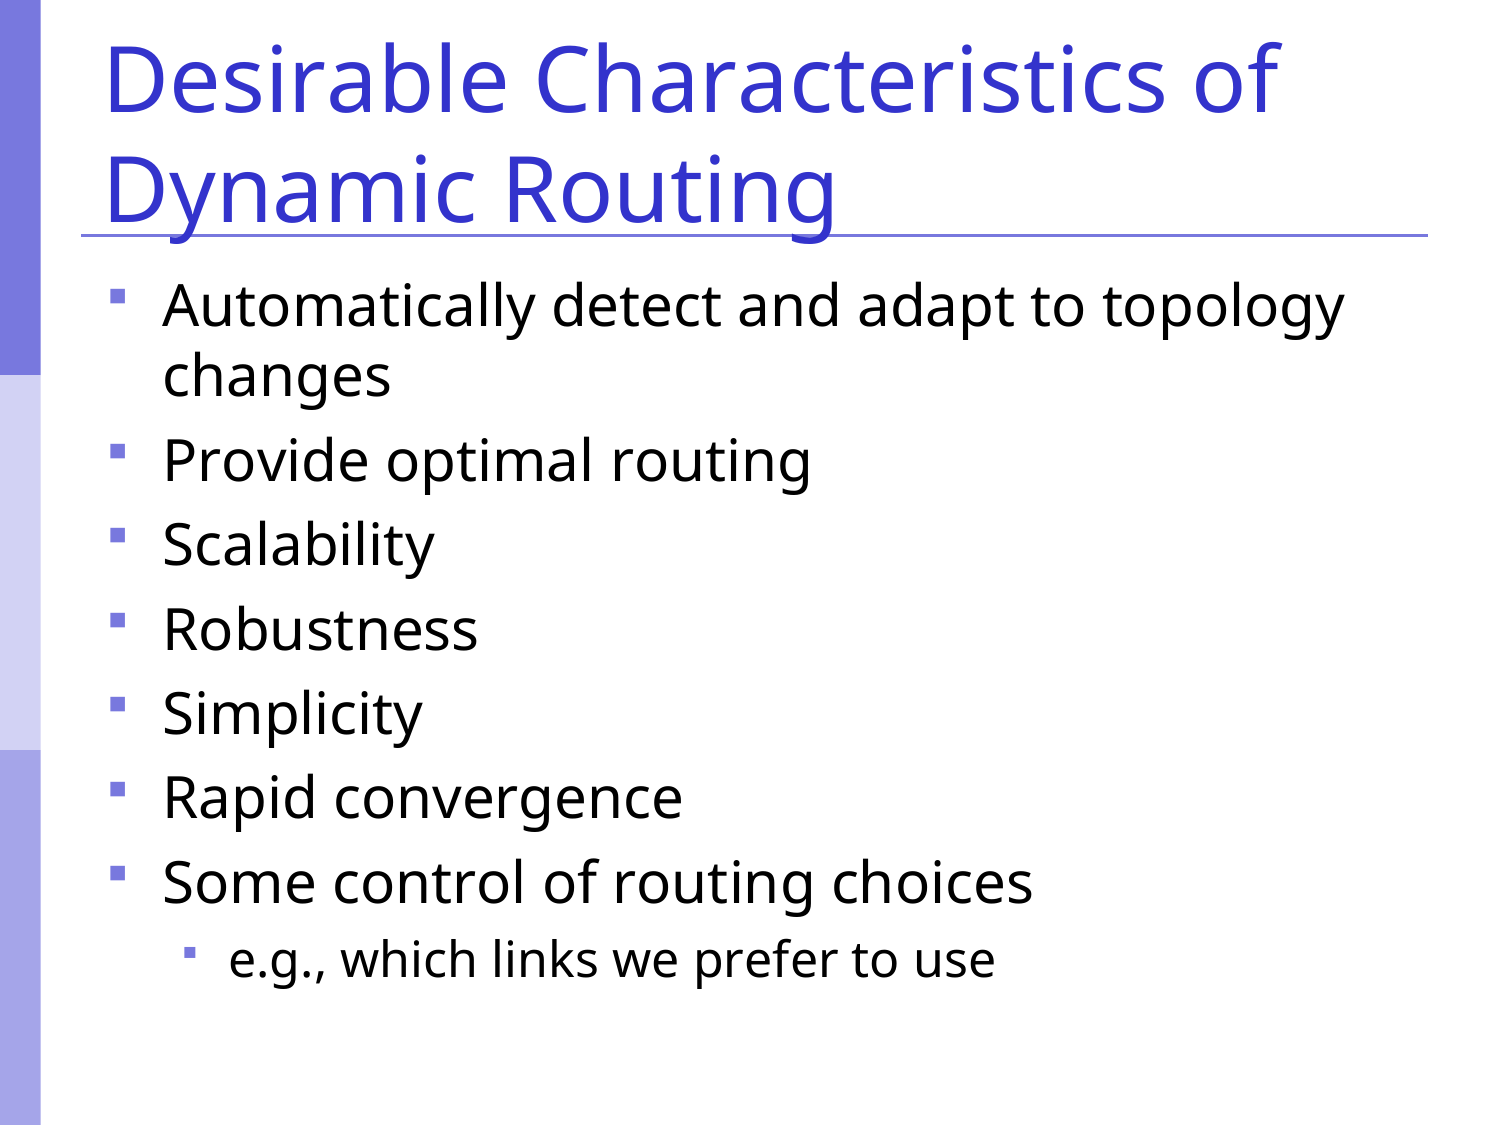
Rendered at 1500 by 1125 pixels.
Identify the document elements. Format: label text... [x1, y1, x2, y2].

list Automatically detect and adapt to topology changes Provide optimal routing Scalability Robustness Simplicity Rapid convergence Some control of routing choices e.g., which links we prefer to use [91, 260, 1367, 1024]
title Desirable Characteristics of Dynamic Routing [87, 13, 1363, 249]
